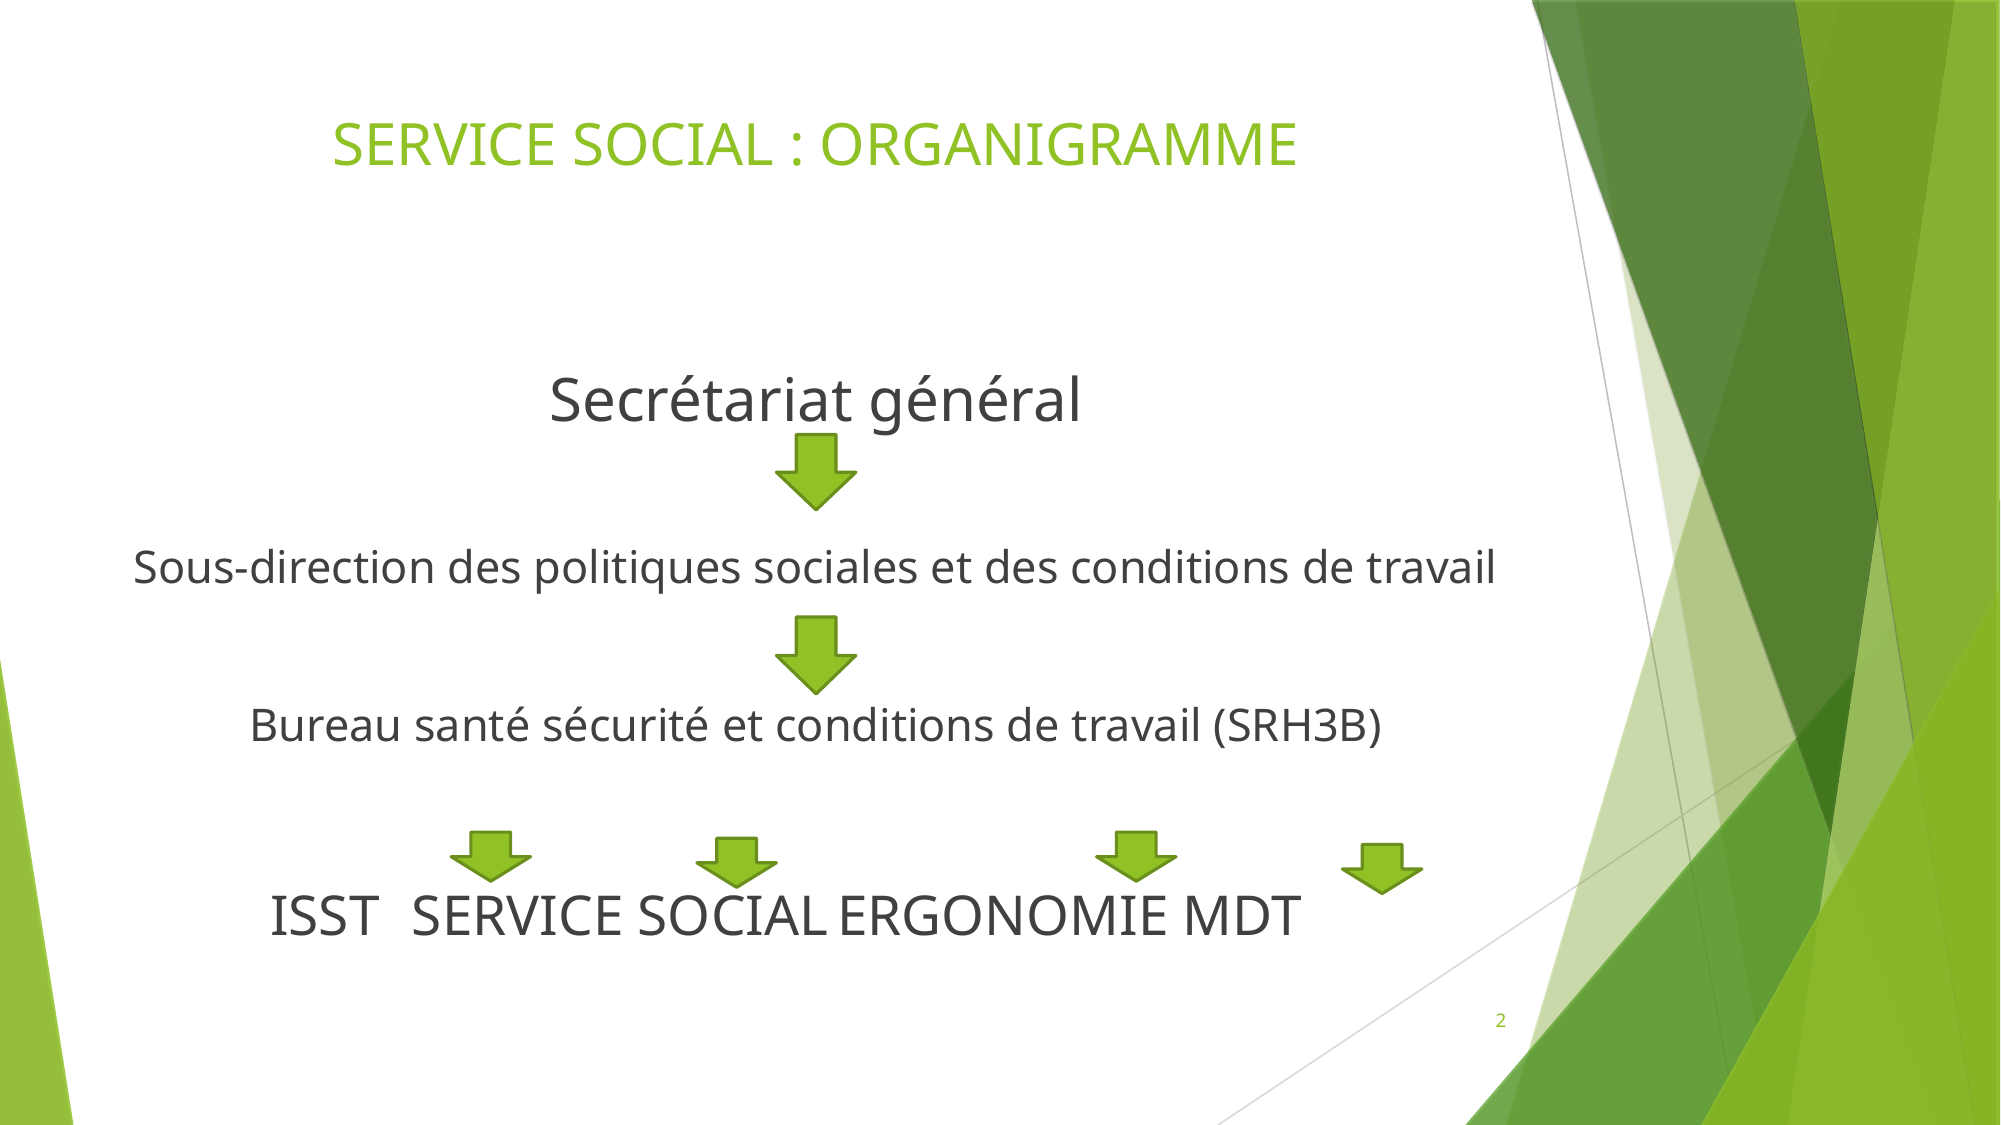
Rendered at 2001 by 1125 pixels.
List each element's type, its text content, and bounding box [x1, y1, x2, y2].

slide_number <numéro> [1409, 991, 1522, 1051]
title SERVICE SOCIAL : ORGANIGRAMME [111, 99, 1522, 317]
text_box [451, 832, 531, 882]
text_box [696, 838, 777, 888]
text_box [1096, 832, 1177, 882]
list Secrétariat général Sous-direction des politiques sociales et des conditions de travail Bureau santé sécurité et conditions de travail (SRH3B) ISST SERVICE SOCIAL ERGONOMIE MDT [111, 354, 1522, 992]
text_box [1342, 844, 1422, 894]
text_box [776, 617, 856, 694]
text_box [776, 434, 856, 510]
